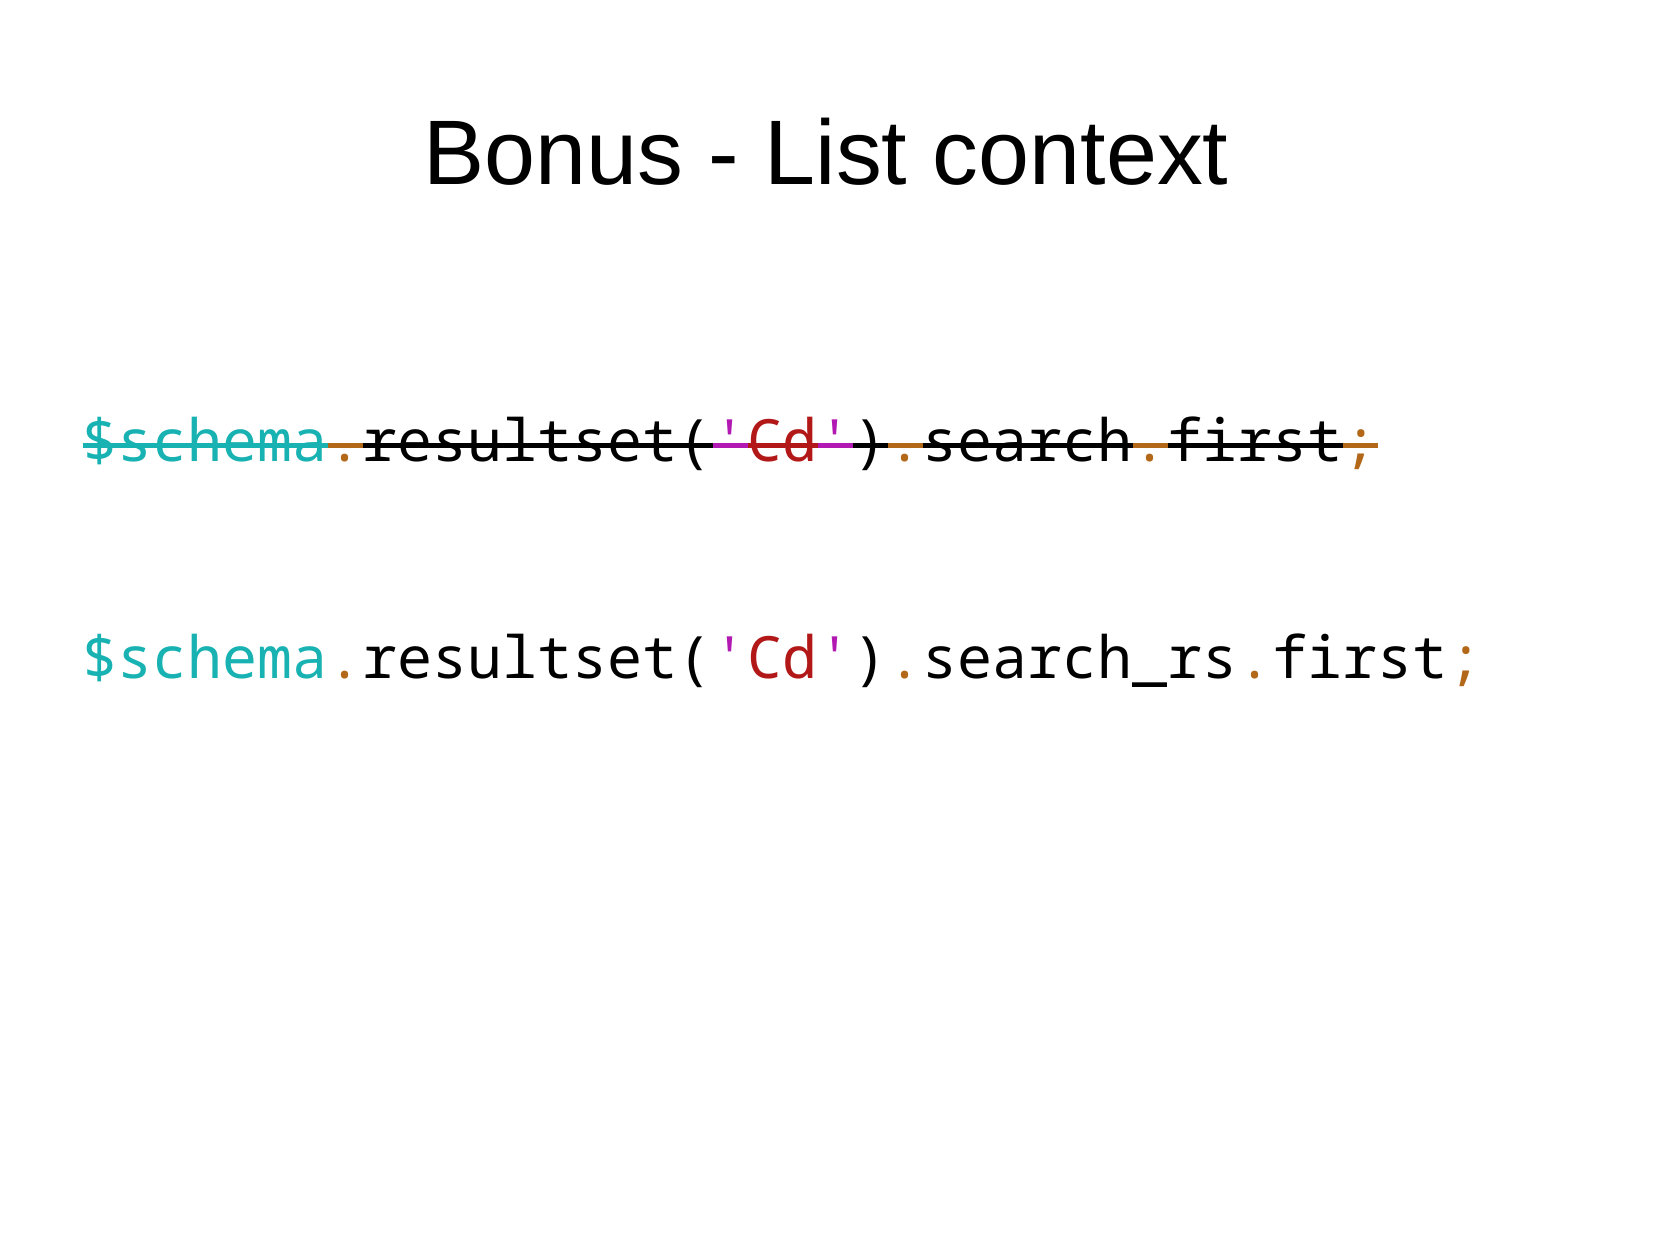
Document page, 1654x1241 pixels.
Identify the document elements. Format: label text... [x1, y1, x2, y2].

title Bonus - List context [82, 49, 1571, 257]
list $schema.resultset('Cd').search.first; $schema.resultset('Cd').search_rs.first; [82, 290, 1571, 1010]
